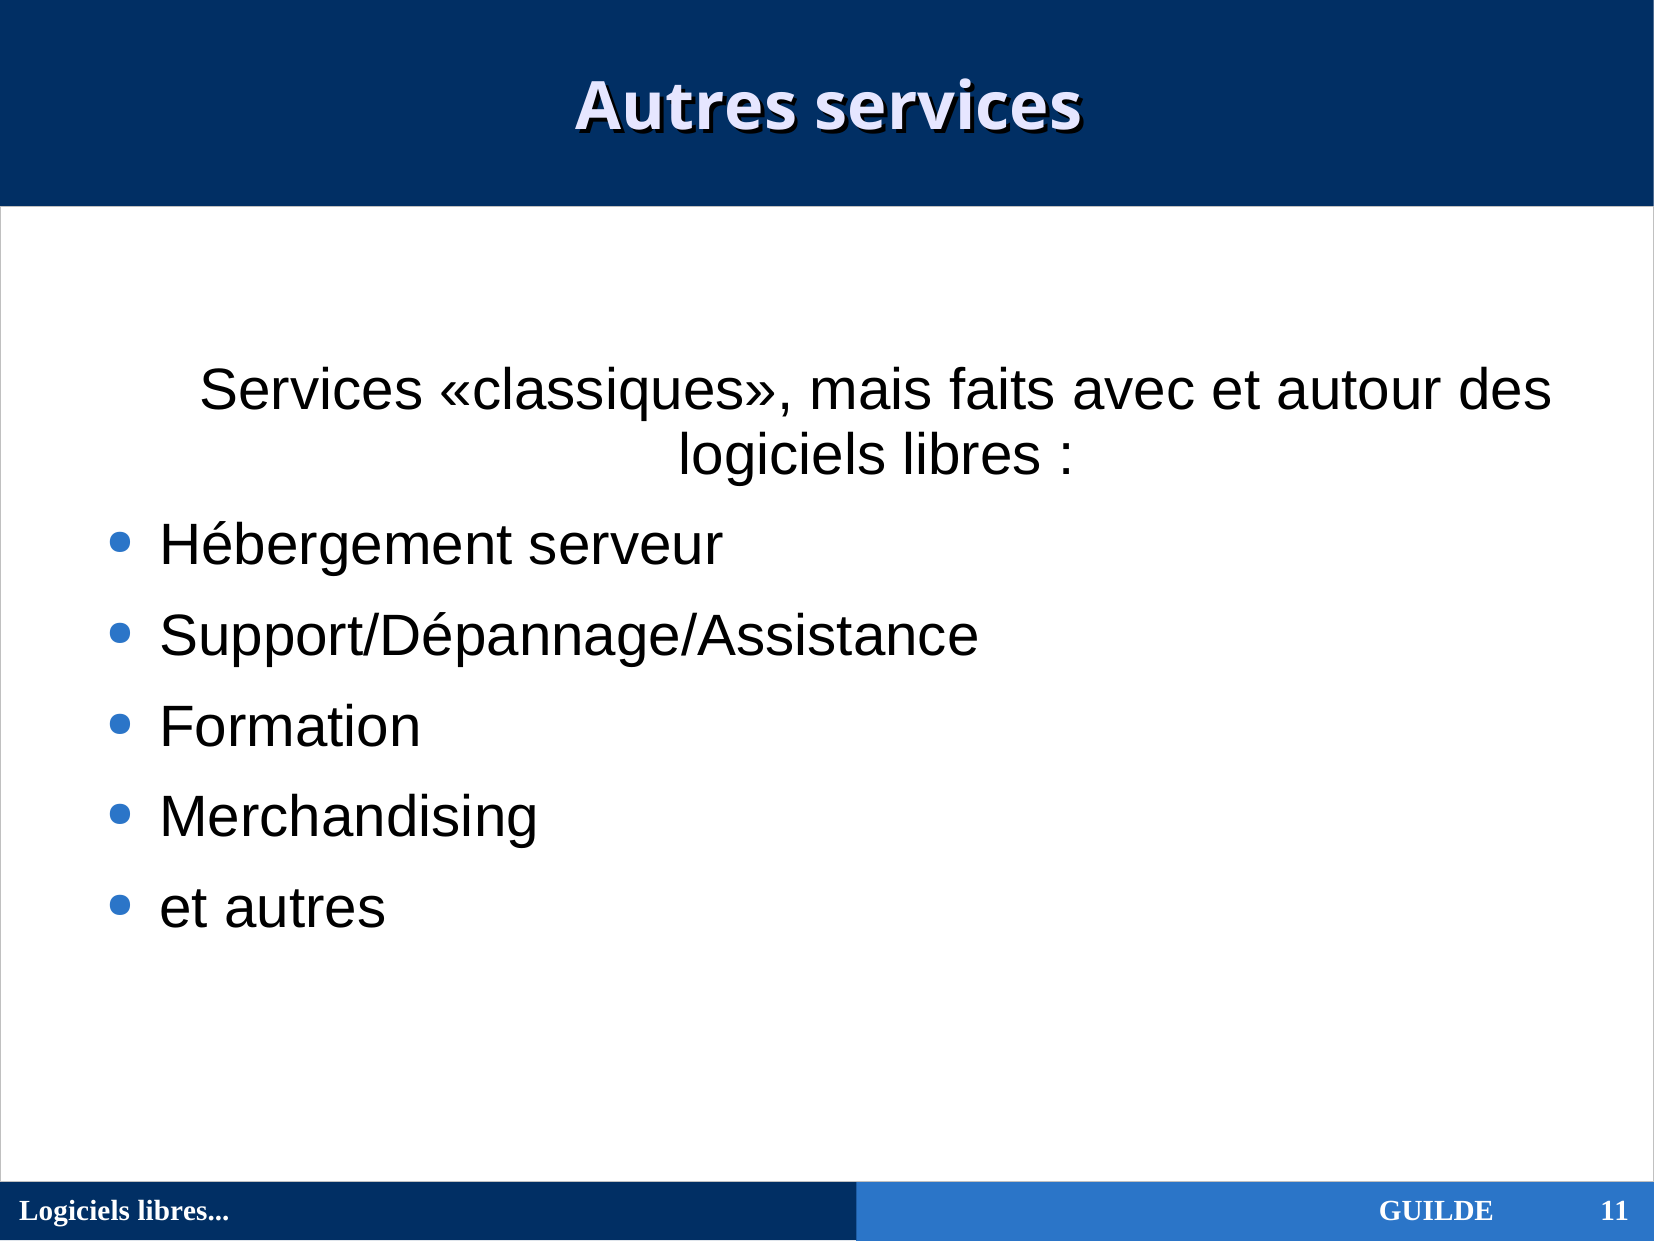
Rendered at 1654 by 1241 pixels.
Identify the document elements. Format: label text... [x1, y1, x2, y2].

list Services «classiques», mais faits avec et autour des logiciels libres : Hébergement serveur Support/Dépannage/Assistance Formation Merchandising et autres [88, 265, 1595, 1152]
title Autres services [123, 0, 1536, 208]
